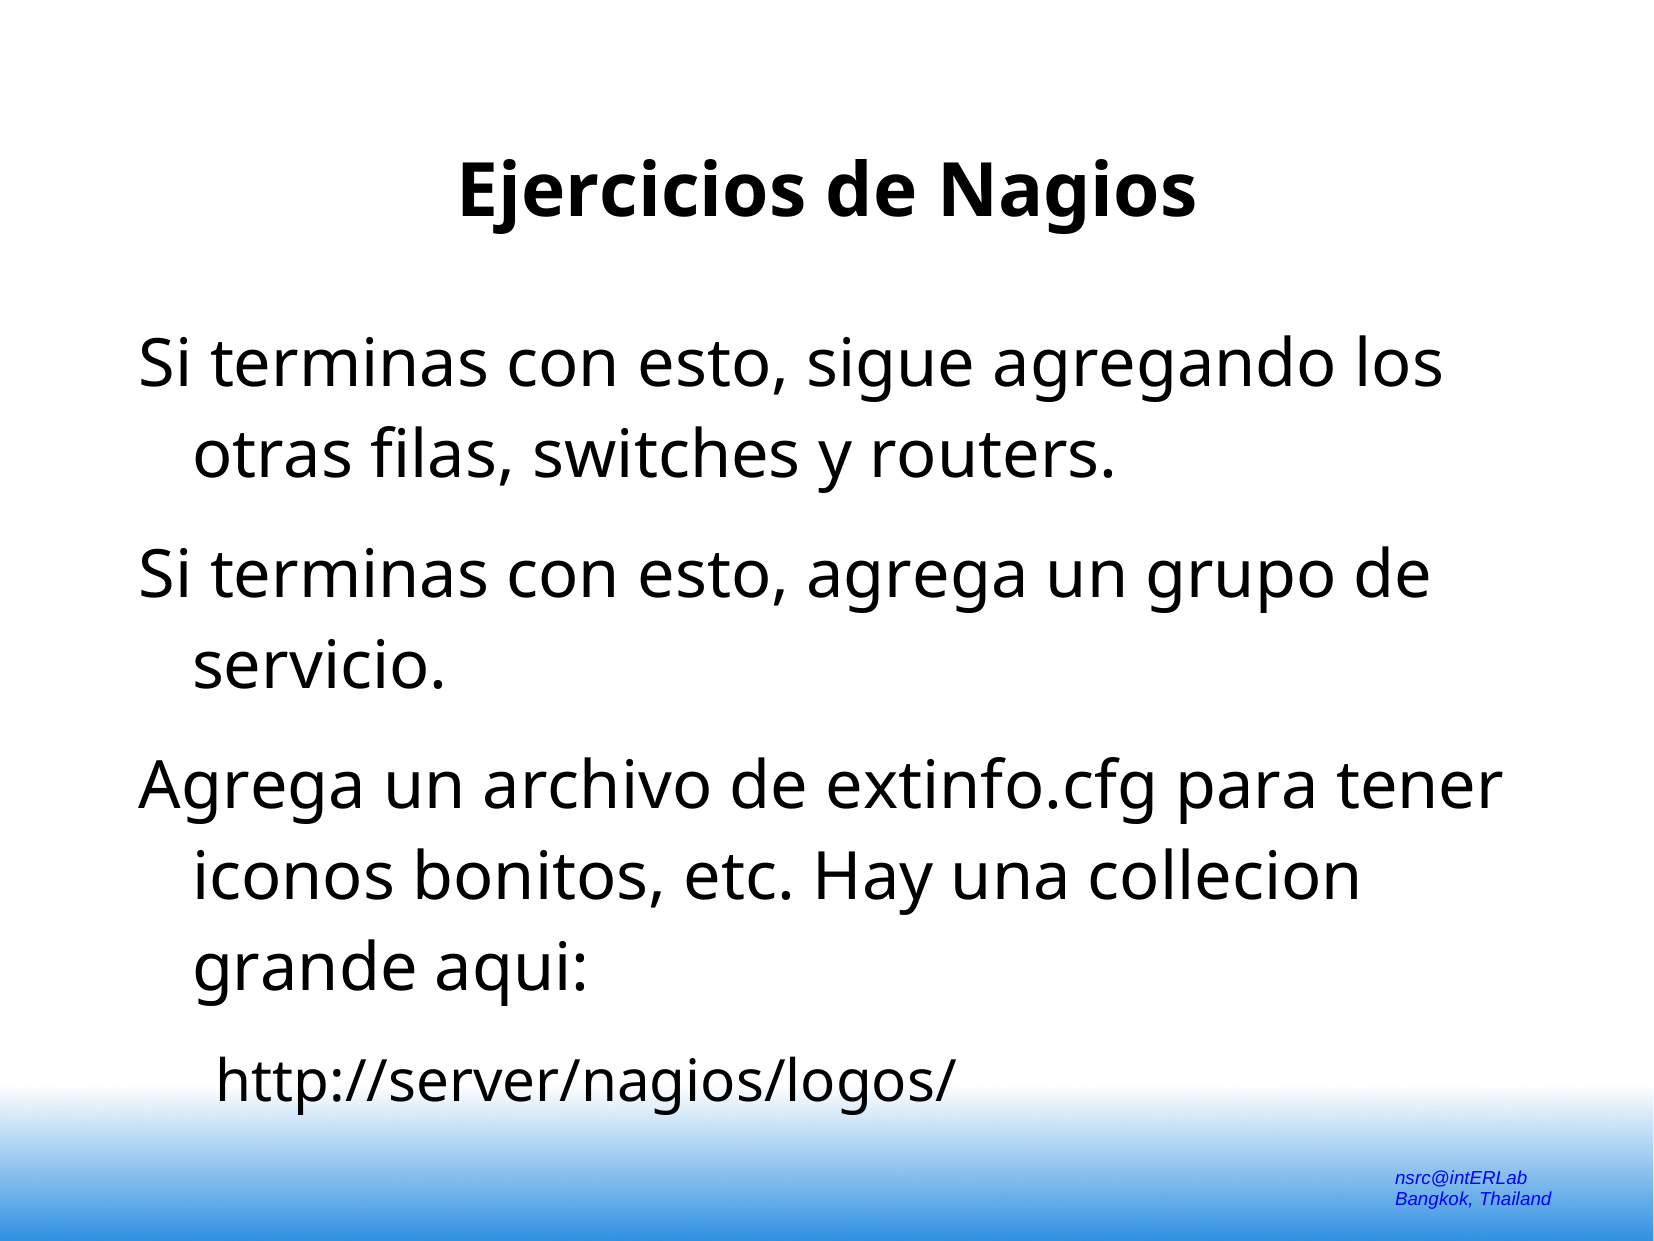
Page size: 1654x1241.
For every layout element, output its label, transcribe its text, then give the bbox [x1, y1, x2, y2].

list Si terminas con esto, sigue agregando los otras filas, switches y routers. Si terminas con esto, agrega un grupo de servicio. Agrega un archivo de extinfo.cfg para tener iconos bonitos, etc. Hay una collecion grande aqui: http://server/nagios/logos/ [121, 315, 1534, 1098]
picture [0, 1083, 1654, 1241]
title Ejercicios de Nagios [121, 102, 1534, 273]
